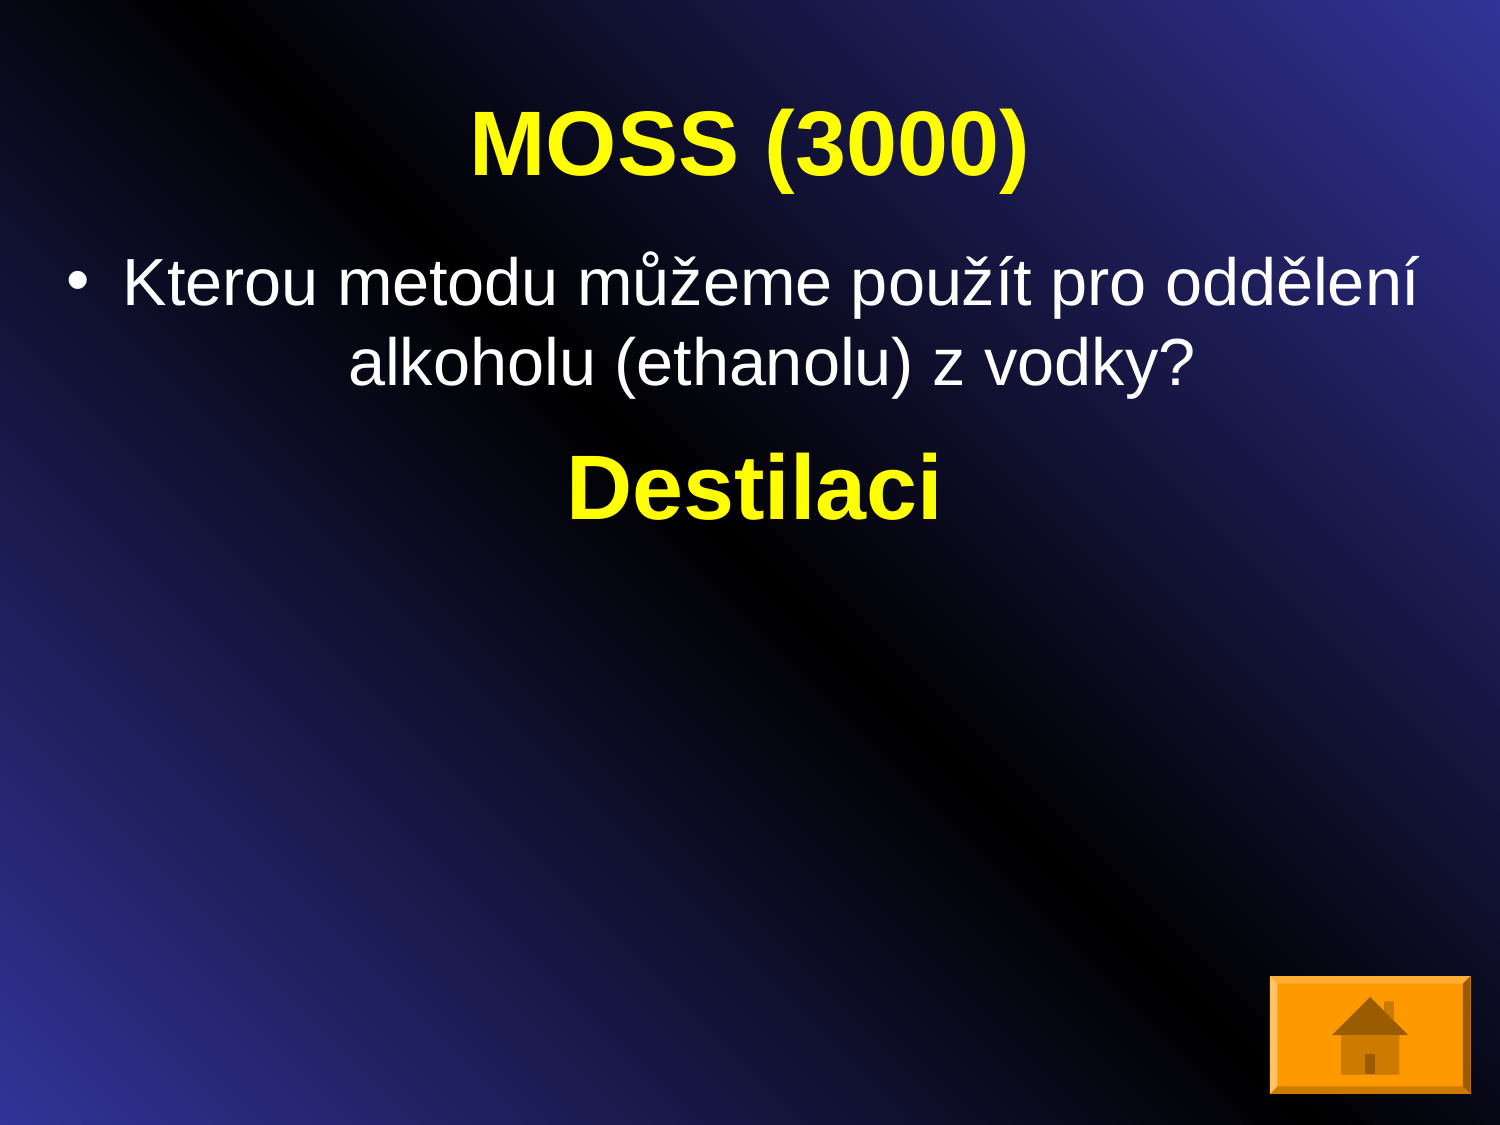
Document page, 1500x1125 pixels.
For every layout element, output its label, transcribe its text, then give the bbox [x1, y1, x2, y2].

list Kterou metodu můžeme použít pro oddělení alkoholu (ethanolu) z vodky? [29, 231, 1459, 421]
title MOSS (3000) [75, 45, 1426, 231]
text_box Destilaci [88, 420, 1447, 547]
text_box [1271, 976, 1471, 1094]
